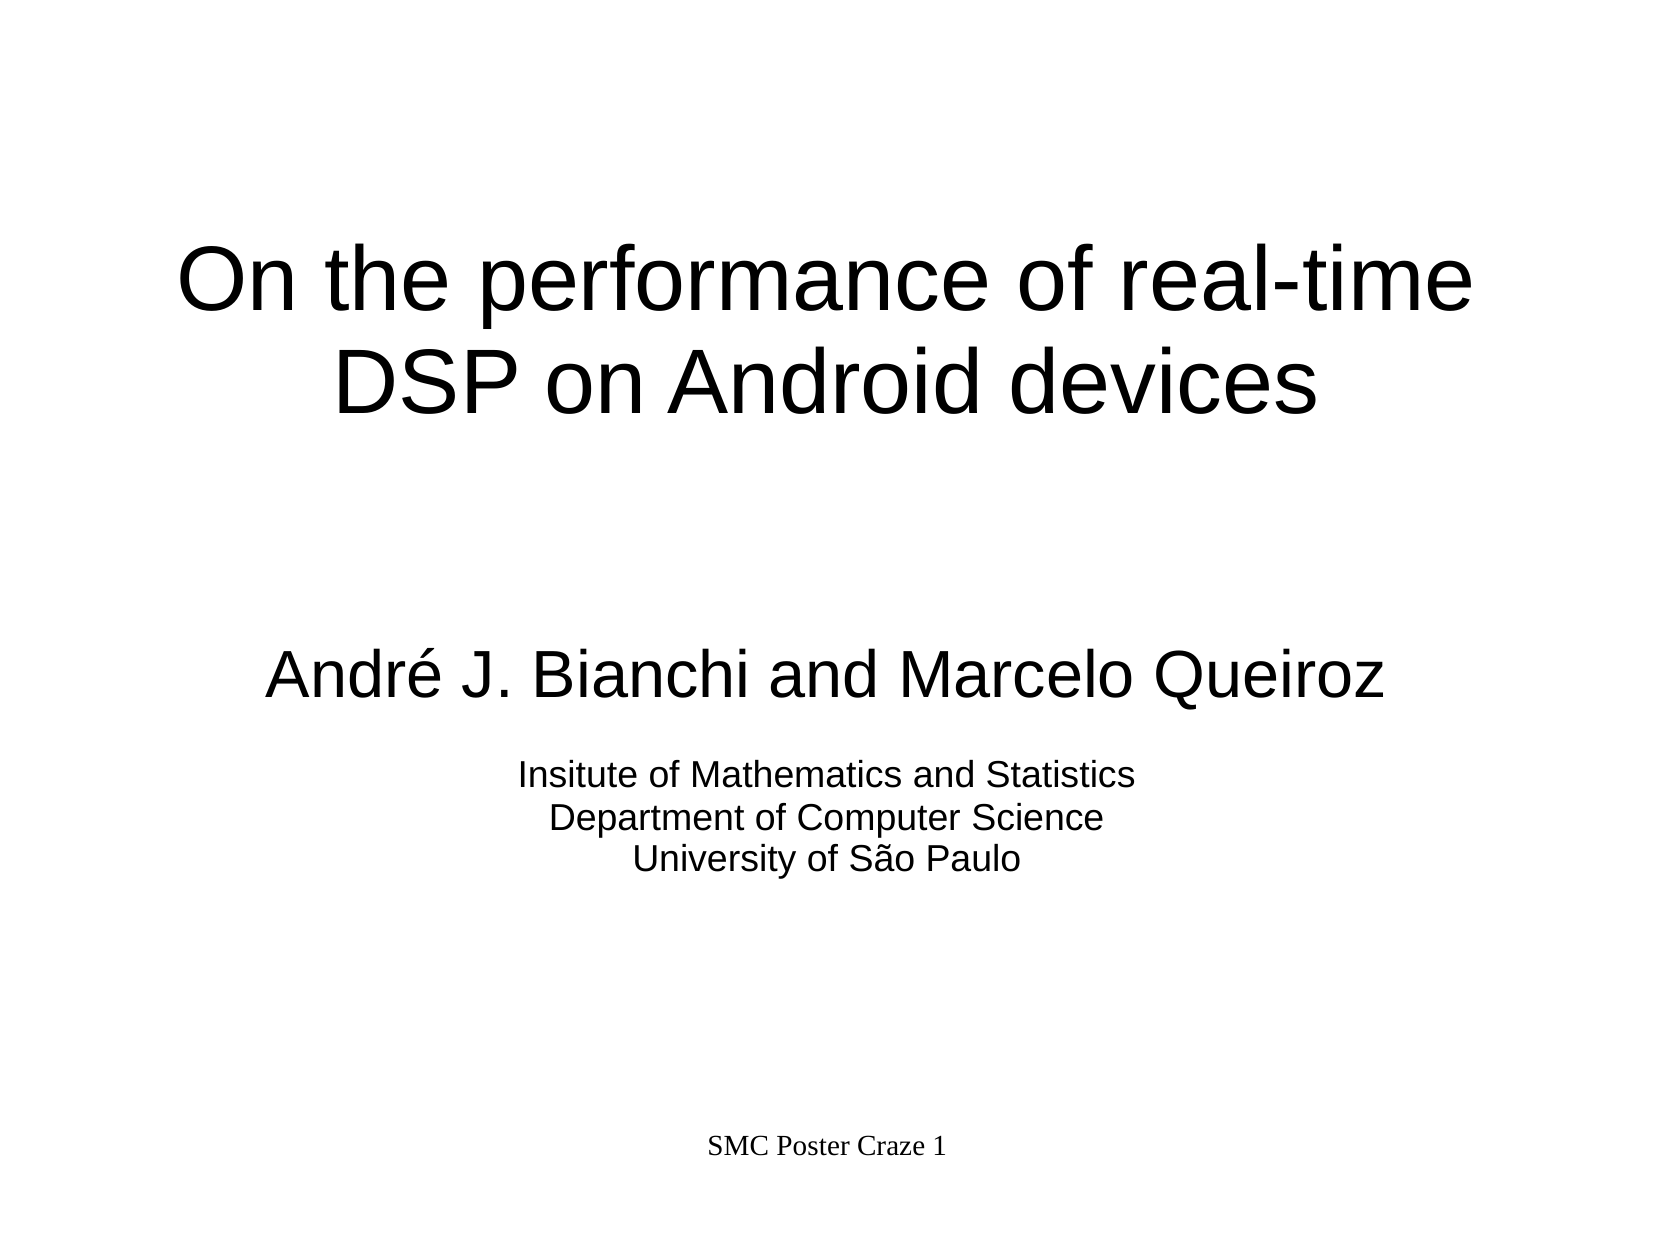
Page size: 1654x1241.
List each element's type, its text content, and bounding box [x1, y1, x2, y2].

title On the performance of real-time DSP on Android devices [82, 227, 1571, 433]
subtitle André J. Bianchi and Marcelo Queiroz Insitute of Mathematics and Statistics Department of Computer Science University of São Paulo [82, 433, 1571, 1168]
